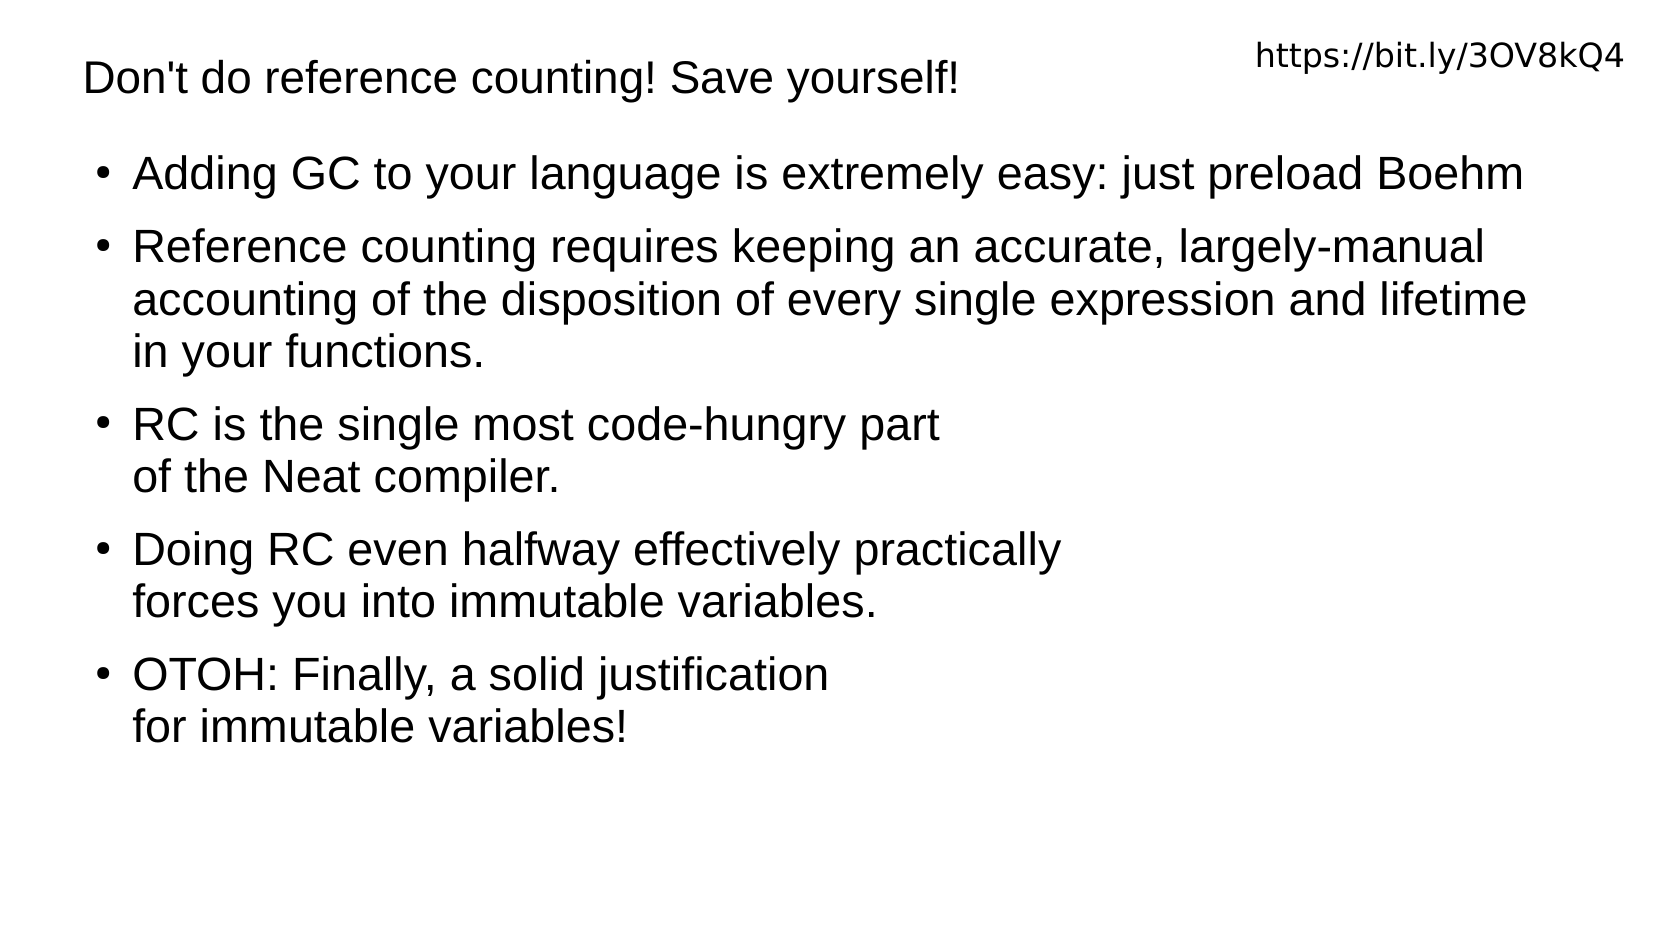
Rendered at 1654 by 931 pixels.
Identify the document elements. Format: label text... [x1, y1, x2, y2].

title Don't do reference counting! Save yourself! [82, 37, 1571, 119]
list Adding GC to your language is extremely easy: just preload Boehm Reference counting requires keeping an accurate, largely-manual accounting of the disposition of every single expression and lifetime in your functions. RC is the single most code-hungry part of the Neat compiler. Doing RC even halfway effectively practically forces you into immutable variables. OTOH: Finally, a solid justification for immutable variables! [82, 147, 1571, 758]
